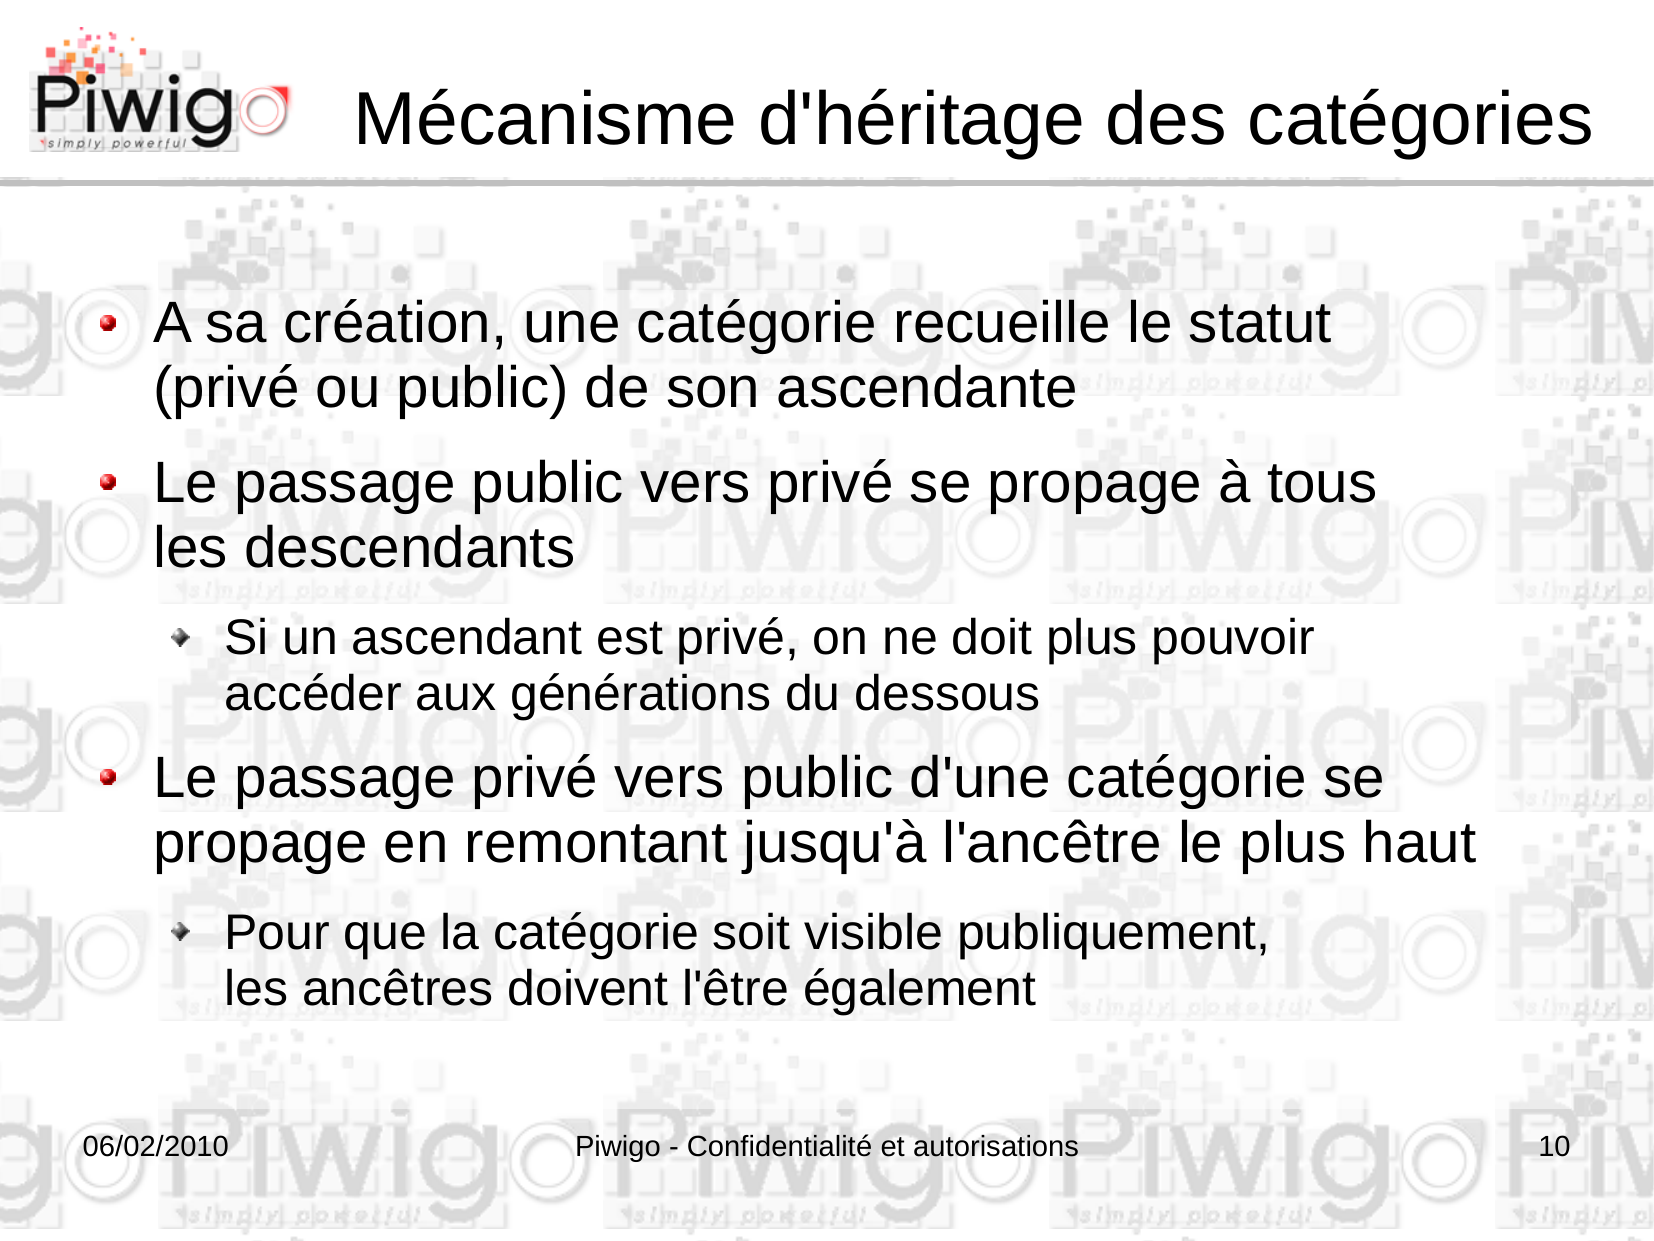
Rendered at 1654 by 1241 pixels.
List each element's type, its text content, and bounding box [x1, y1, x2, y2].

picture [0, 186, 1654, 1241]
title Mécanisme d'héritage des catégories [295, 66, 1595, 170]
list A sa création, une catégorie recueille le statut (privé ou public) de son ascendante Le passage public vers privé se propage à tous les descendants Si un ascendant est privé, on ne doit plus pouvoir accéder aux générations du dessous Le passage privé vers public d'une catégorie se propage en remontant jusqu'à l'ancêtre le plus haut Pour que la catégorie soit visible publiquement, les ancêtres doivent l'être également [82, 290, 1571, 1109]
picture [0, 0, 1654, 180]
